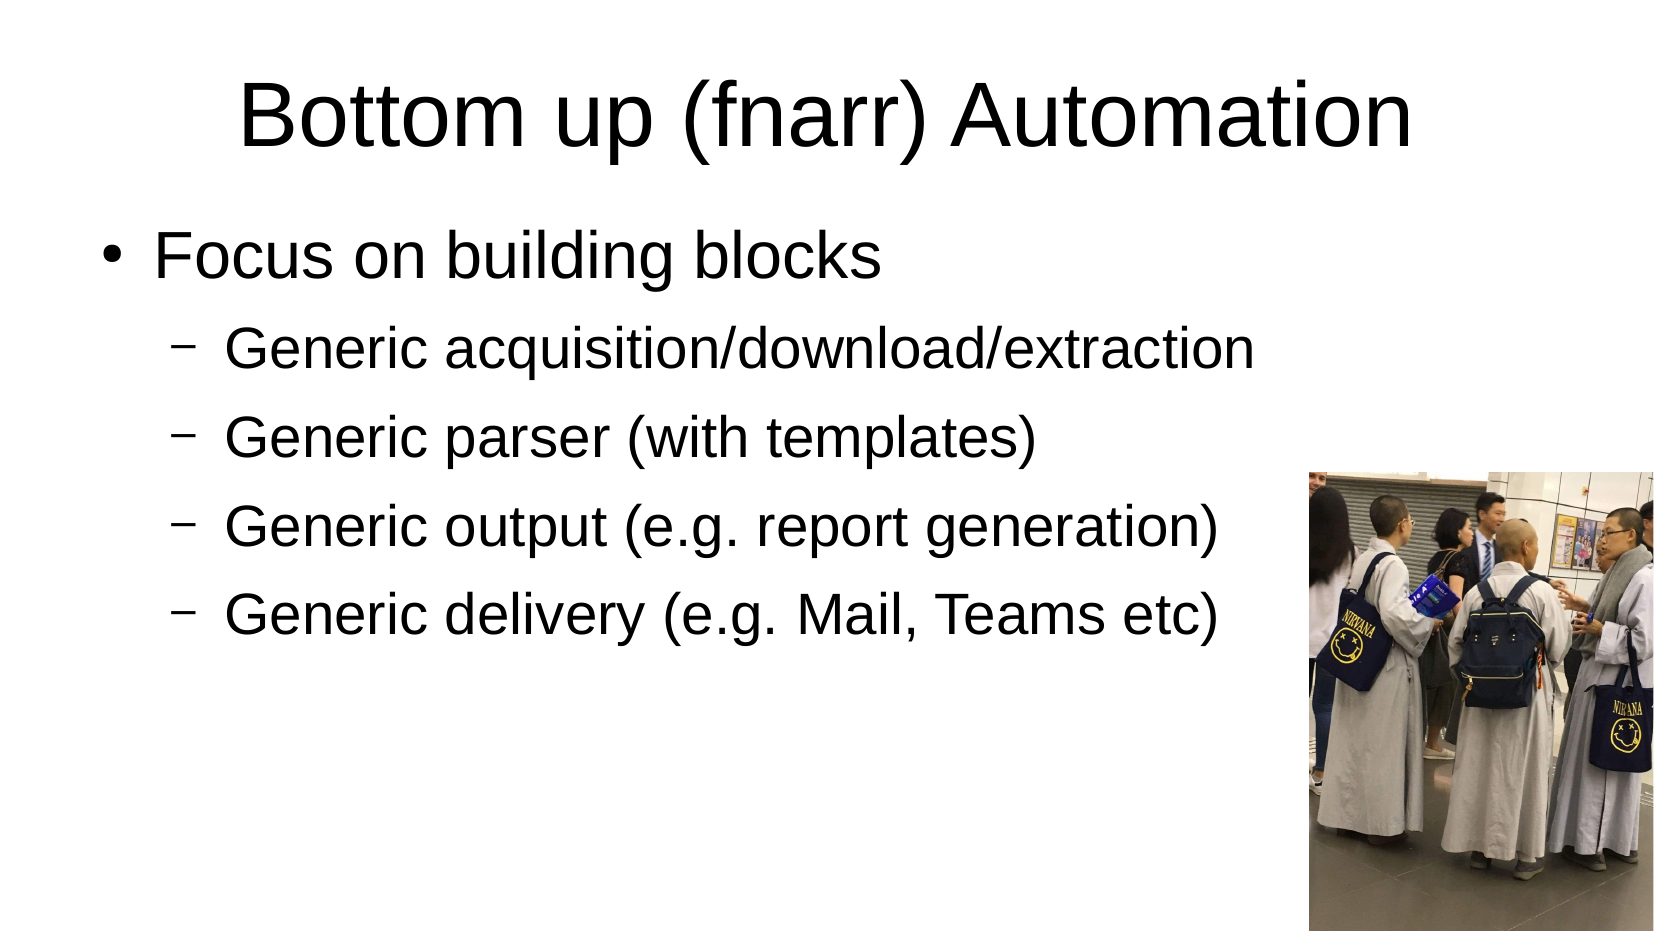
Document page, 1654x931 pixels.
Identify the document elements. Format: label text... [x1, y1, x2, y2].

picture [1309, 472, 1654, 931]
list Focus on building blocks Generic acquisition/download/extraction Generic parser (with templates) Generic output (e.g. report generation) Generic delivery (e.g. Mail, Teams etc) [82, 217, 1571, 758]
title Bottom up (fnarr) Automation [82, 37, 1571, 193]
